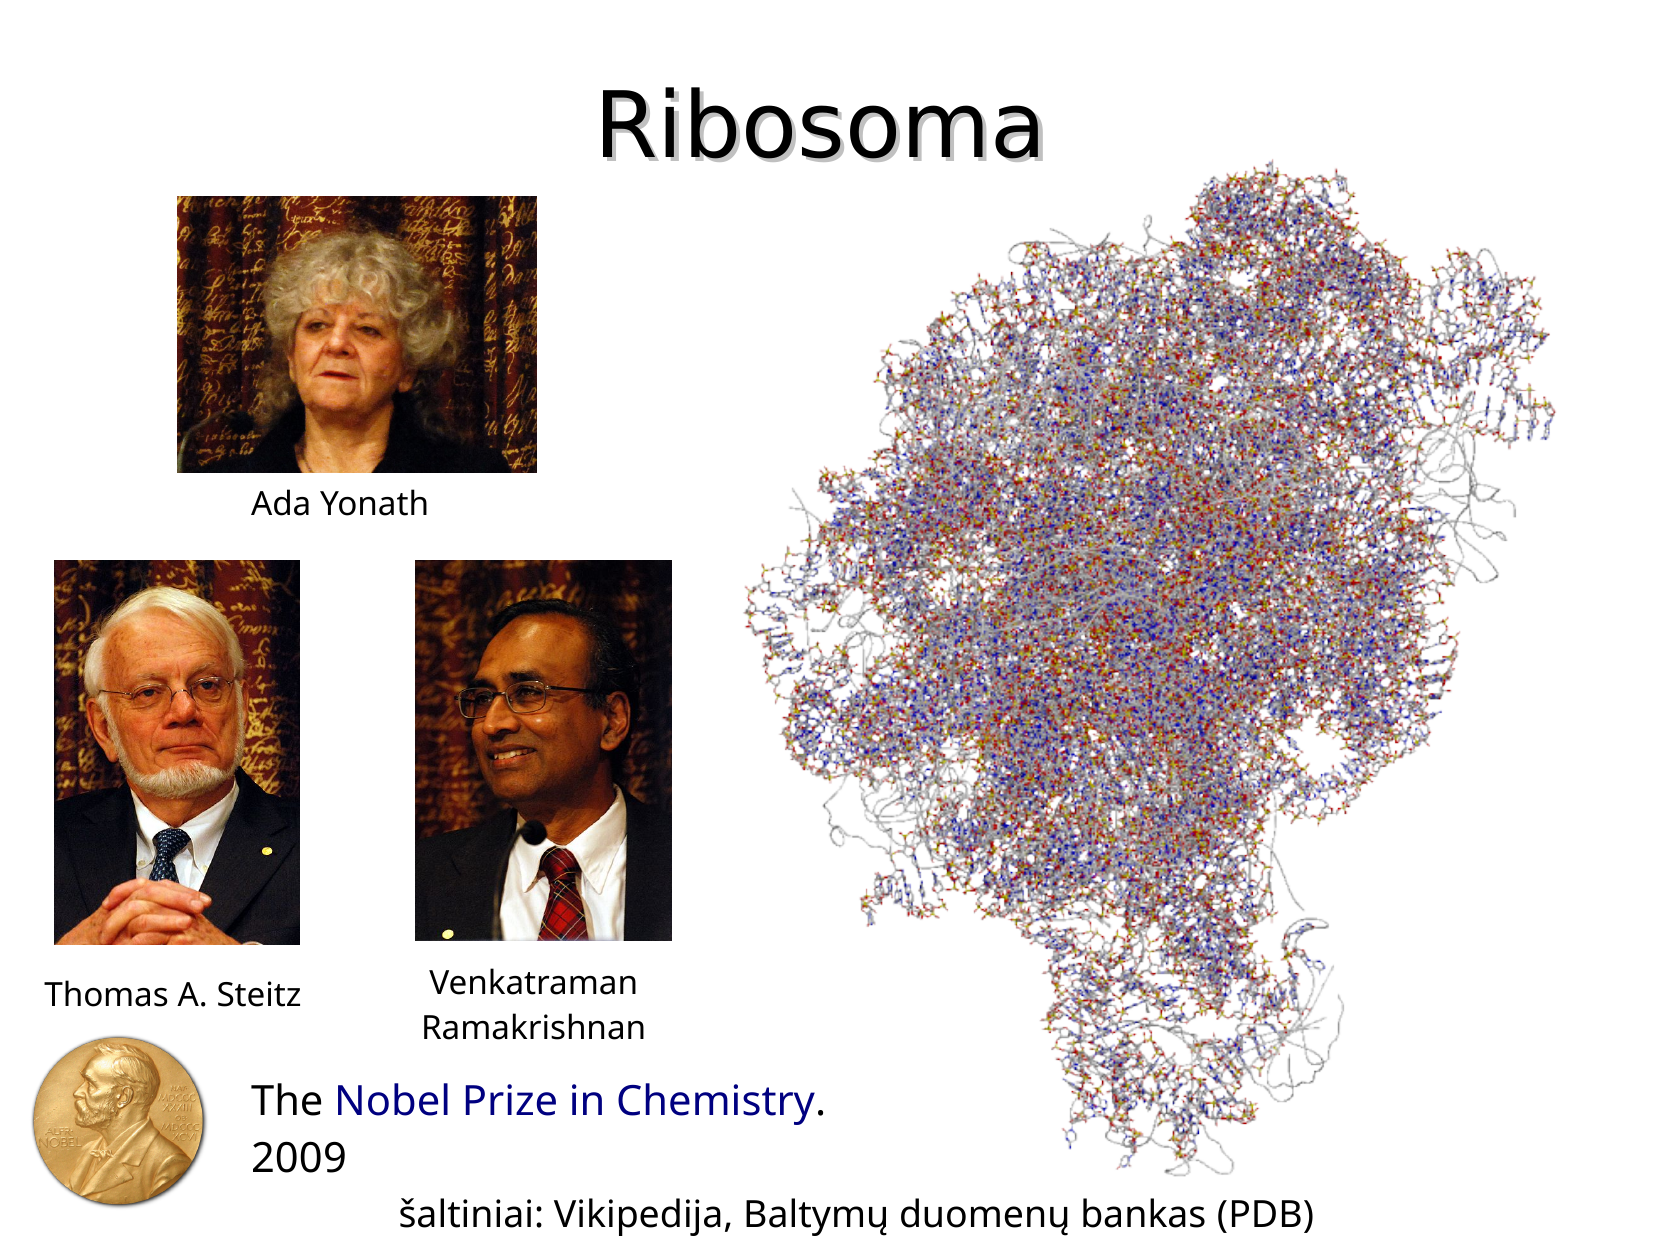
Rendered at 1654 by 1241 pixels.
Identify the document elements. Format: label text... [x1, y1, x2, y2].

text_box šaltiniai: Vikipedija, Baltymų duomenų bankas (PDB) [383, 1179, 1395, 1241]
picture [177, 196, 537, 473]
picture [54, 560, 236, 945]
picture [738, 154, 1562, 1182]
text_box Thomas A. Steitz [29, 963, 334, 1019]
text_box Ada Yonath [236, 472, 453, 1063]
text_box The Nobel Prize in Chemistry. 2009 [236, 1062, 897, 1179]
picture [453, 560, 672, 941]
picture [29, 1033, 210, 1211]
title Ribosoma [76, 29, 1565, 222]
text_box Venkatraman Ramakrishnan [406, 951, 680, 1047]
